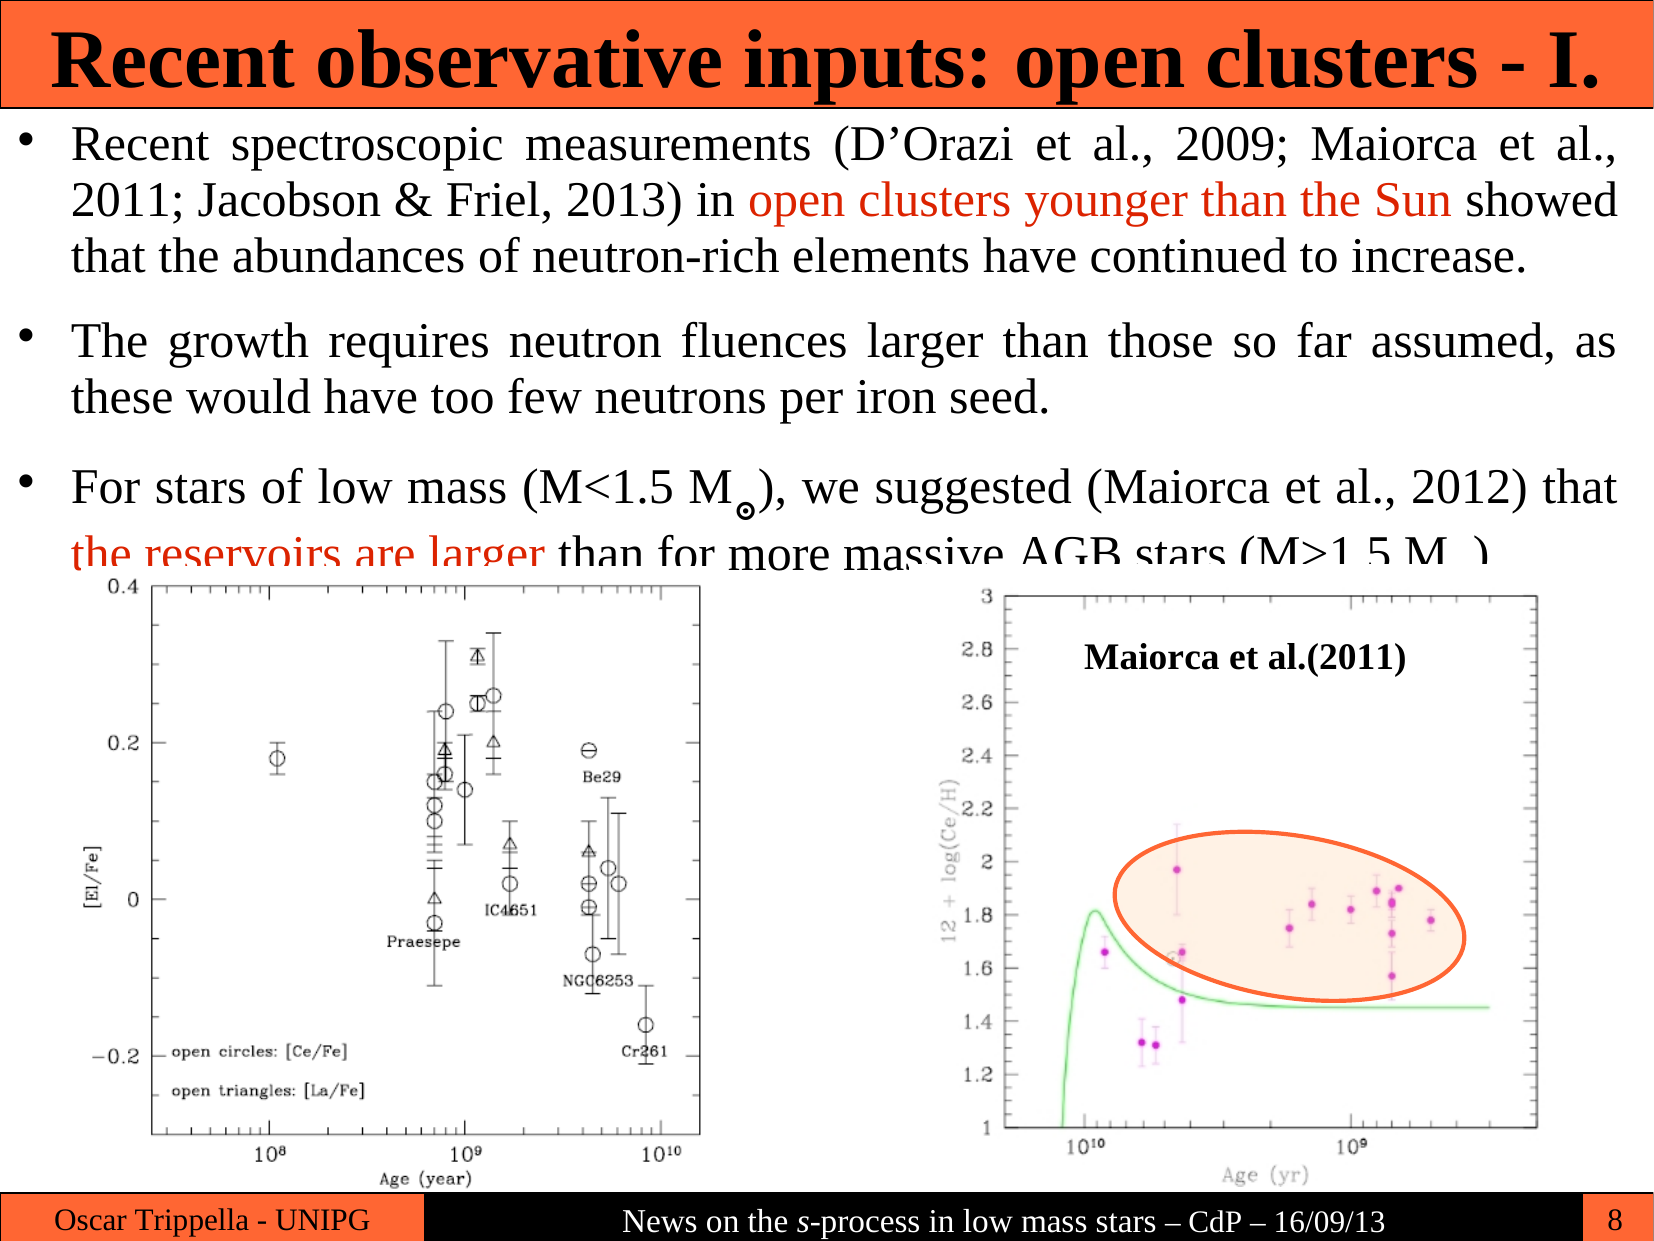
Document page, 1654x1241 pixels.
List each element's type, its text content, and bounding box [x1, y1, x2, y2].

picture [81, 566, 721, 1192]
text_box Recent observative inputs: open clusters - I. [0, 0, 1654, 108]
picture [909, 564, 1549, 1188]
text_box 8 [1583, 1192, 1654, 1241]
text_box Maiorca et al.(2011) [1069, 628, 1477, 686]
list Recent spectroscopic measurements (D’Orazi et al., 2009; Maiorca et al., 2011; Jacobson & Friel, 2013) in open clusters younger than the Sun showed that the abundances of neutron-rich elements have continued to increase. The growth requires neutron fluences larger than those so far assumed, as these would have too few neutrons per iron seed. For stars of low mass (M<1.5 M⊙), we suggested (Maiorca et al., 2012) that the reservoirs are larger than for more massive AGB stars (M>1.5 M⊙). [0, 23, 1619, 1192]
text_box Oscar Trippella - UNIPG [0, 1192, 425, 1241]
text_box [1114, 831, 1465, 1001]
text_box News on the s-process in low mass stars – CdP – 16/09/13 [425, 1192, 1583, 1241]
